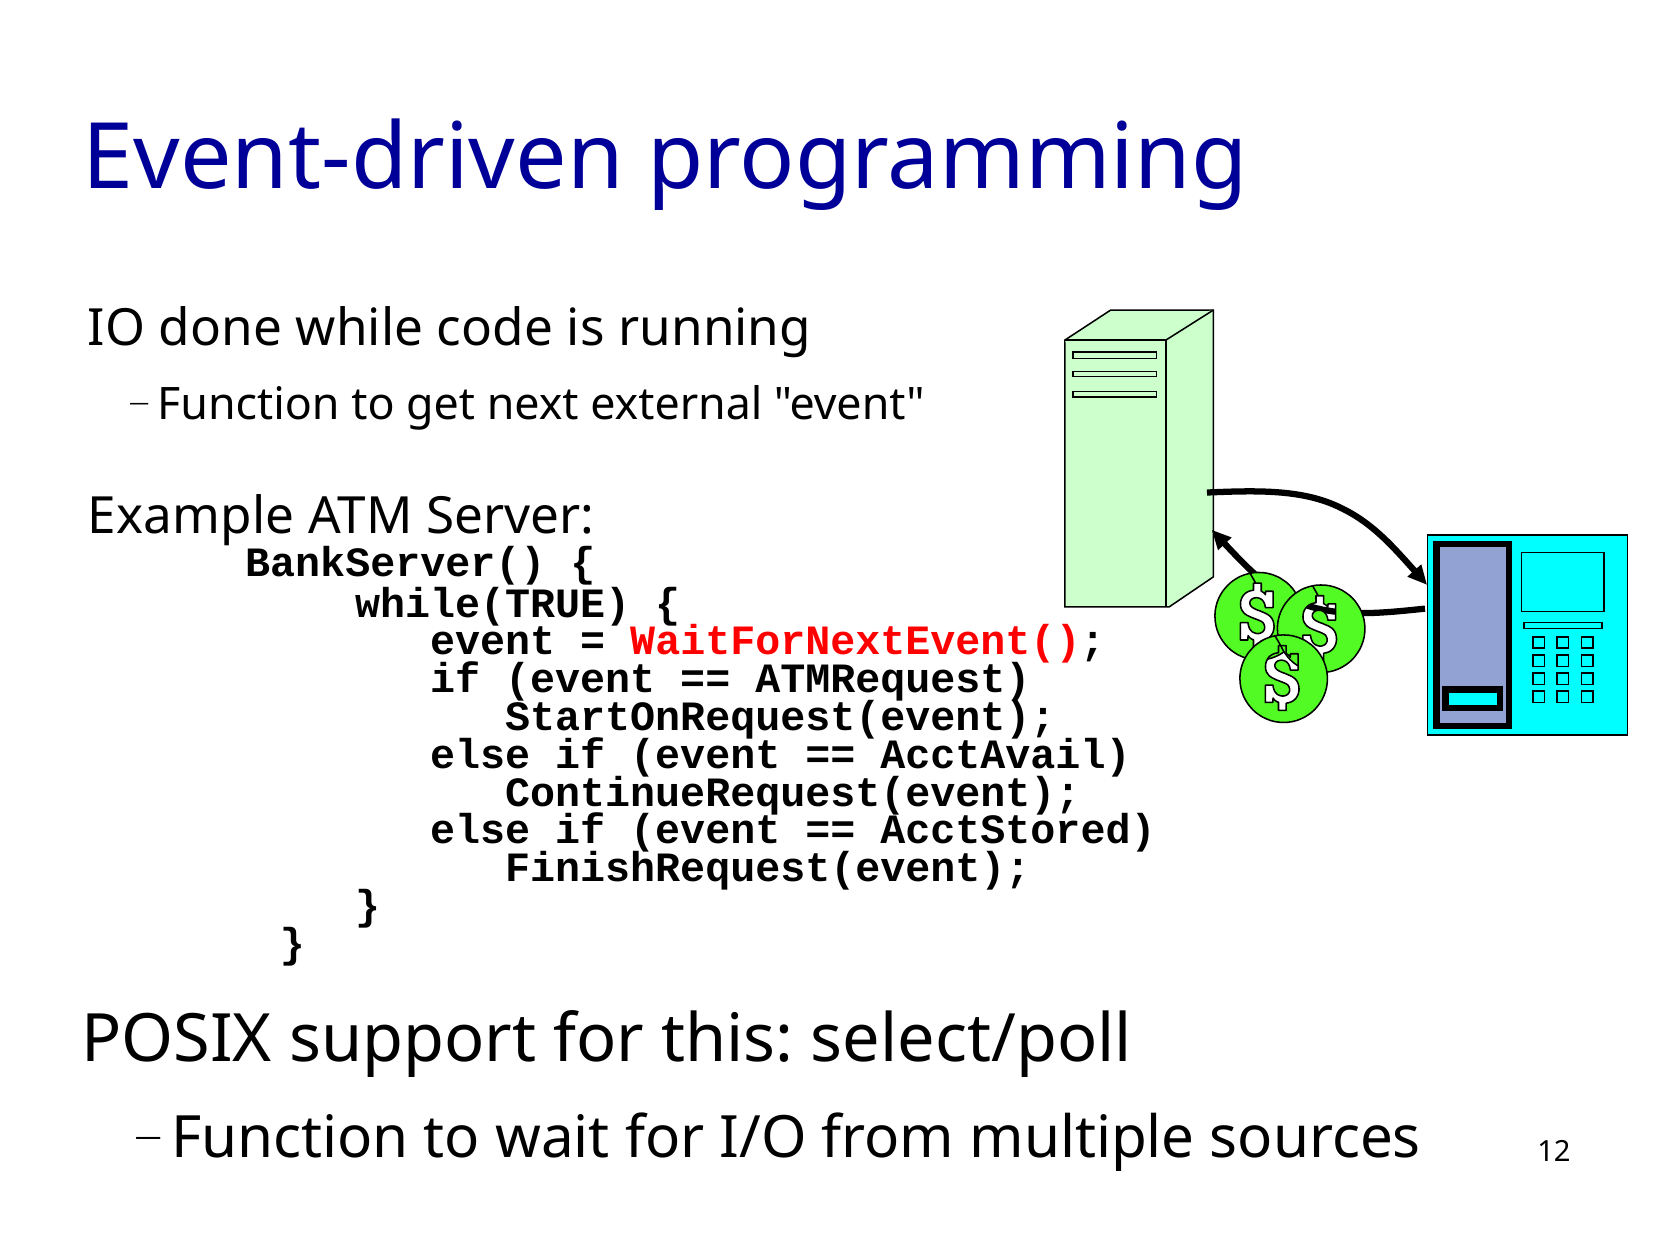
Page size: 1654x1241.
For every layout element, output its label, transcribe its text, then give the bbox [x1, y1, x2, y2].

title Event-driven programming [82, 49, 1571, 257]
text_box [1064, 310, 1214, 607]
text_box [1214, 572, 1365, 723]
list POSIX support for this: select/poll Function to wait for I/O from multiple sources [45, 990, 1654, 1241]
list IO done while code is running Function to get next external "event" Example ATM Server: [60, 290, 1021, 556]
text_box BankServer() { while(TRUE) { event = WaitForNextEvent(); if (event == ATMRequest) StartOnRequest(event); else if (event == AcctAvail) ContinueRequest(event); else if (event == AcctStored) FinishRequest(event); } } [144, 525, 1171, 990]
text_box [1427, 535, 1628, 736]
